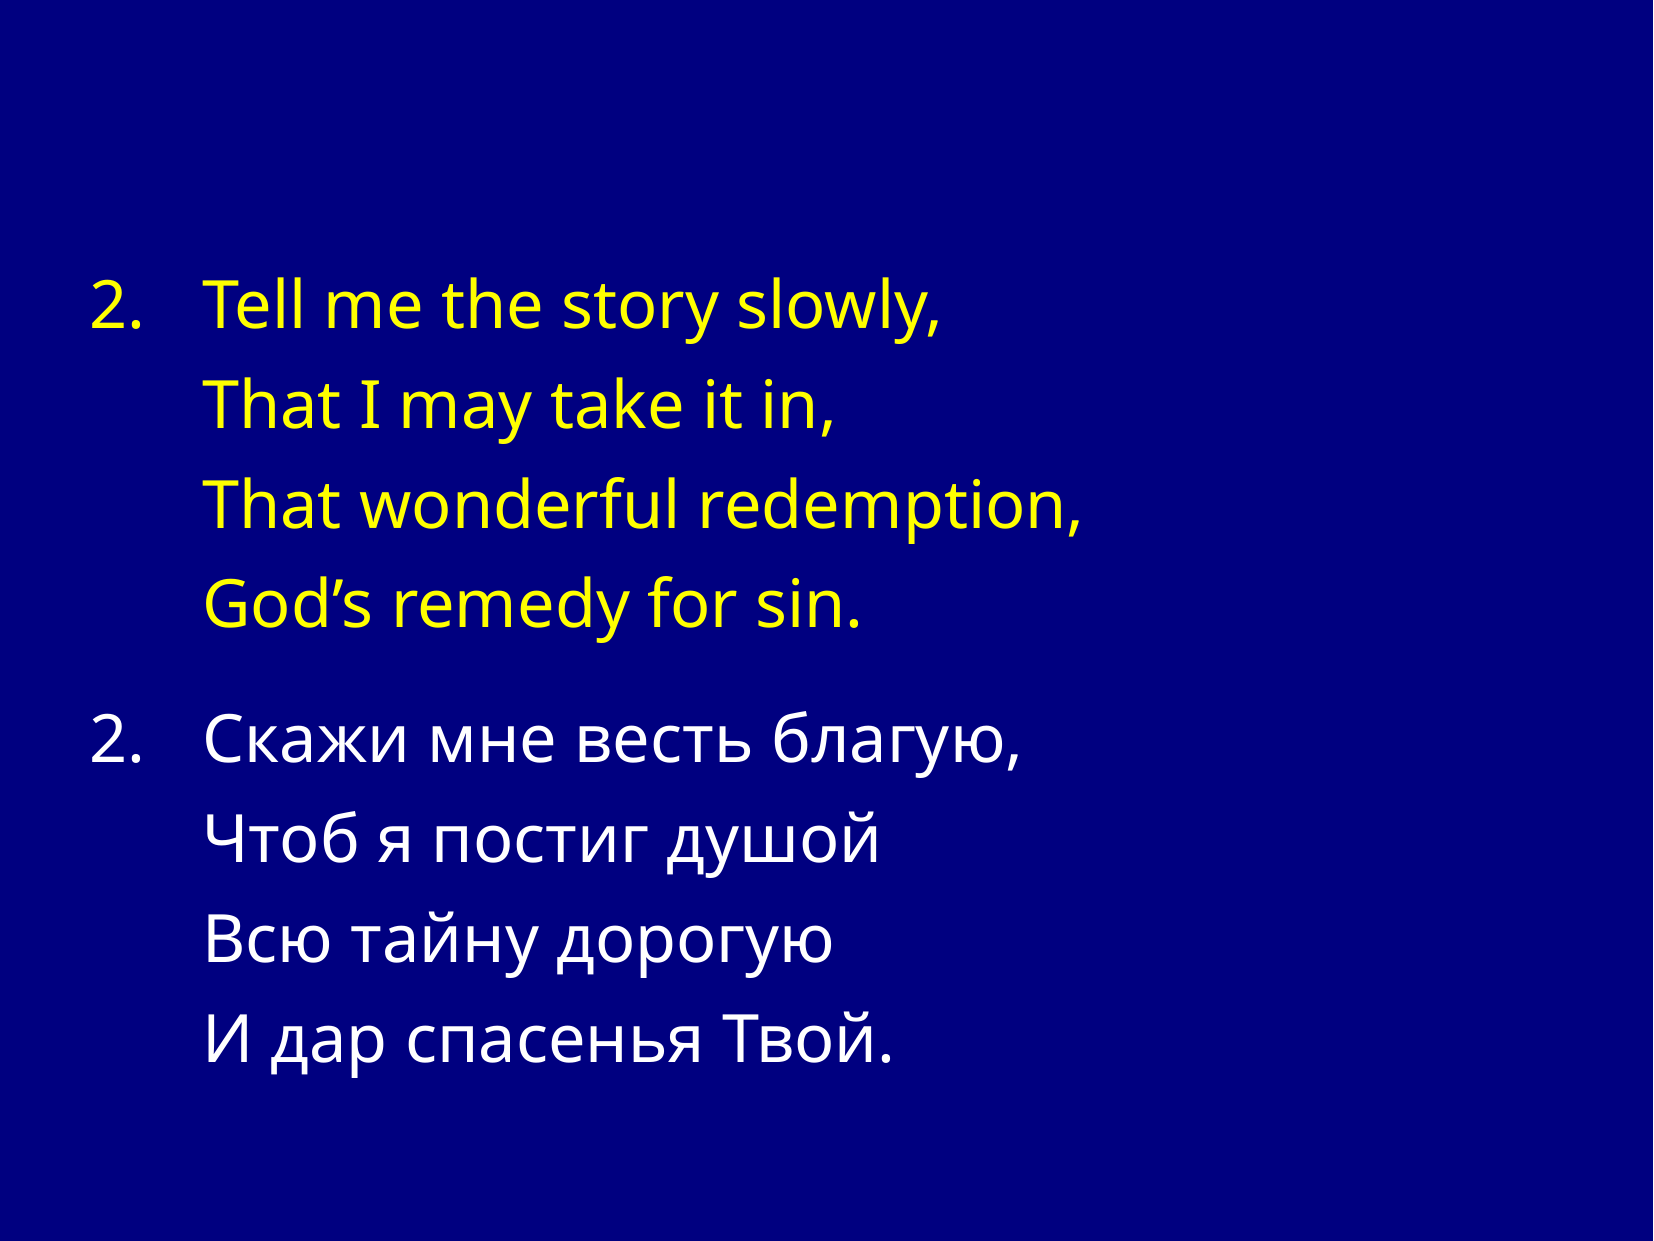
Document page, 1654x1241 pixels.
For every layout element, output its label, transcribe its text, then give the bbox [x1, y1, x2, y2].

text_box 2. Скажи мне весть благую, Чтоб я постиг душой Всю тайну дорогую И дар спасенья Твой. [75, 675, 1576, 1163]
text_box 2. Tell me the story slowly, That I may take it in, That wonderful redemption, God’s remedy for sin. [75, 150, 1576, 638]
